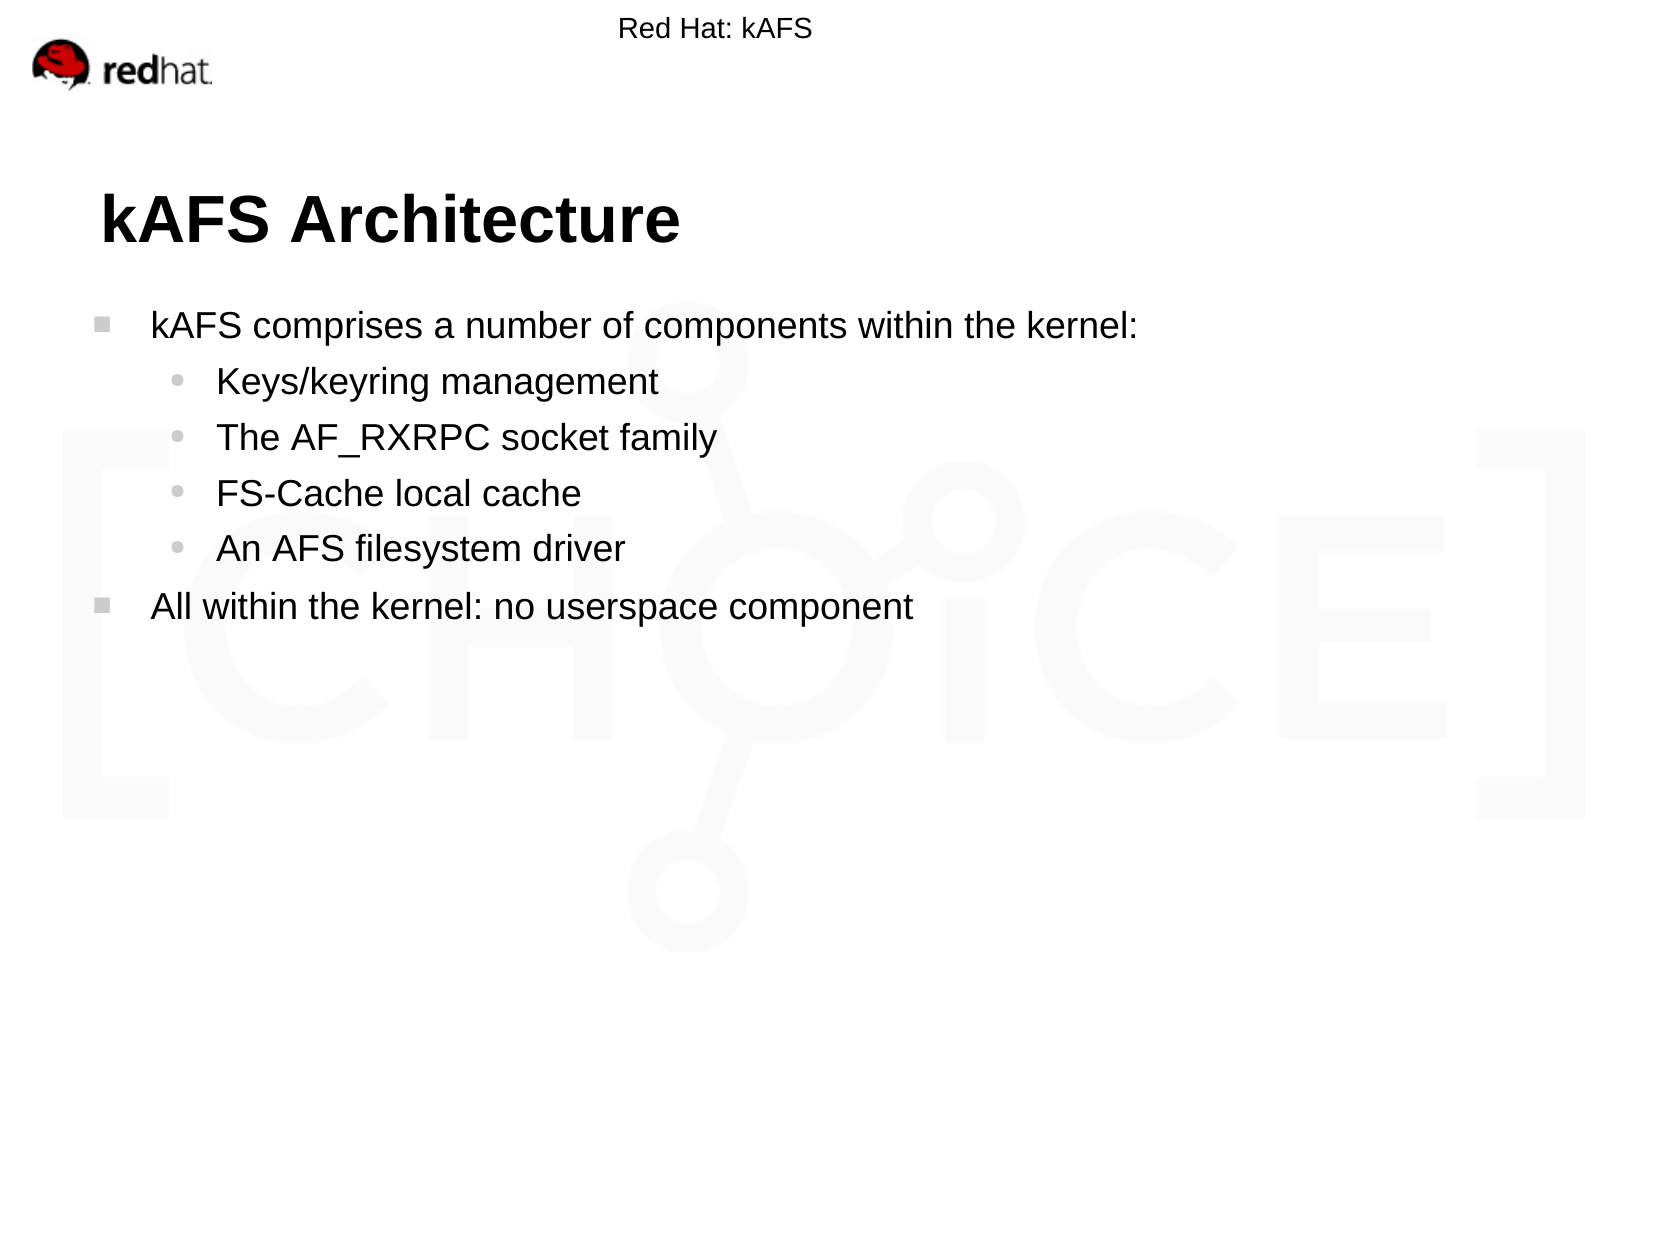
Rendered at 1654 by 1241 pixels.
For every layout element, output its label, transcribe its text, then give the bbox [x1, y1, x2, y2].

list kAFS comprises a number of components within the kernel: Keys/keyring management The AF_RXRPC socket family FS-Cache local cache An AFS filesystem driver All within the kernel: no userspace component [94, 304, 1500, 1174]
picture [63, 302, 1585, 952]
picture [31, 37, 212, 98]
title kAFS Architecture [100, 164, 1506, 275]
